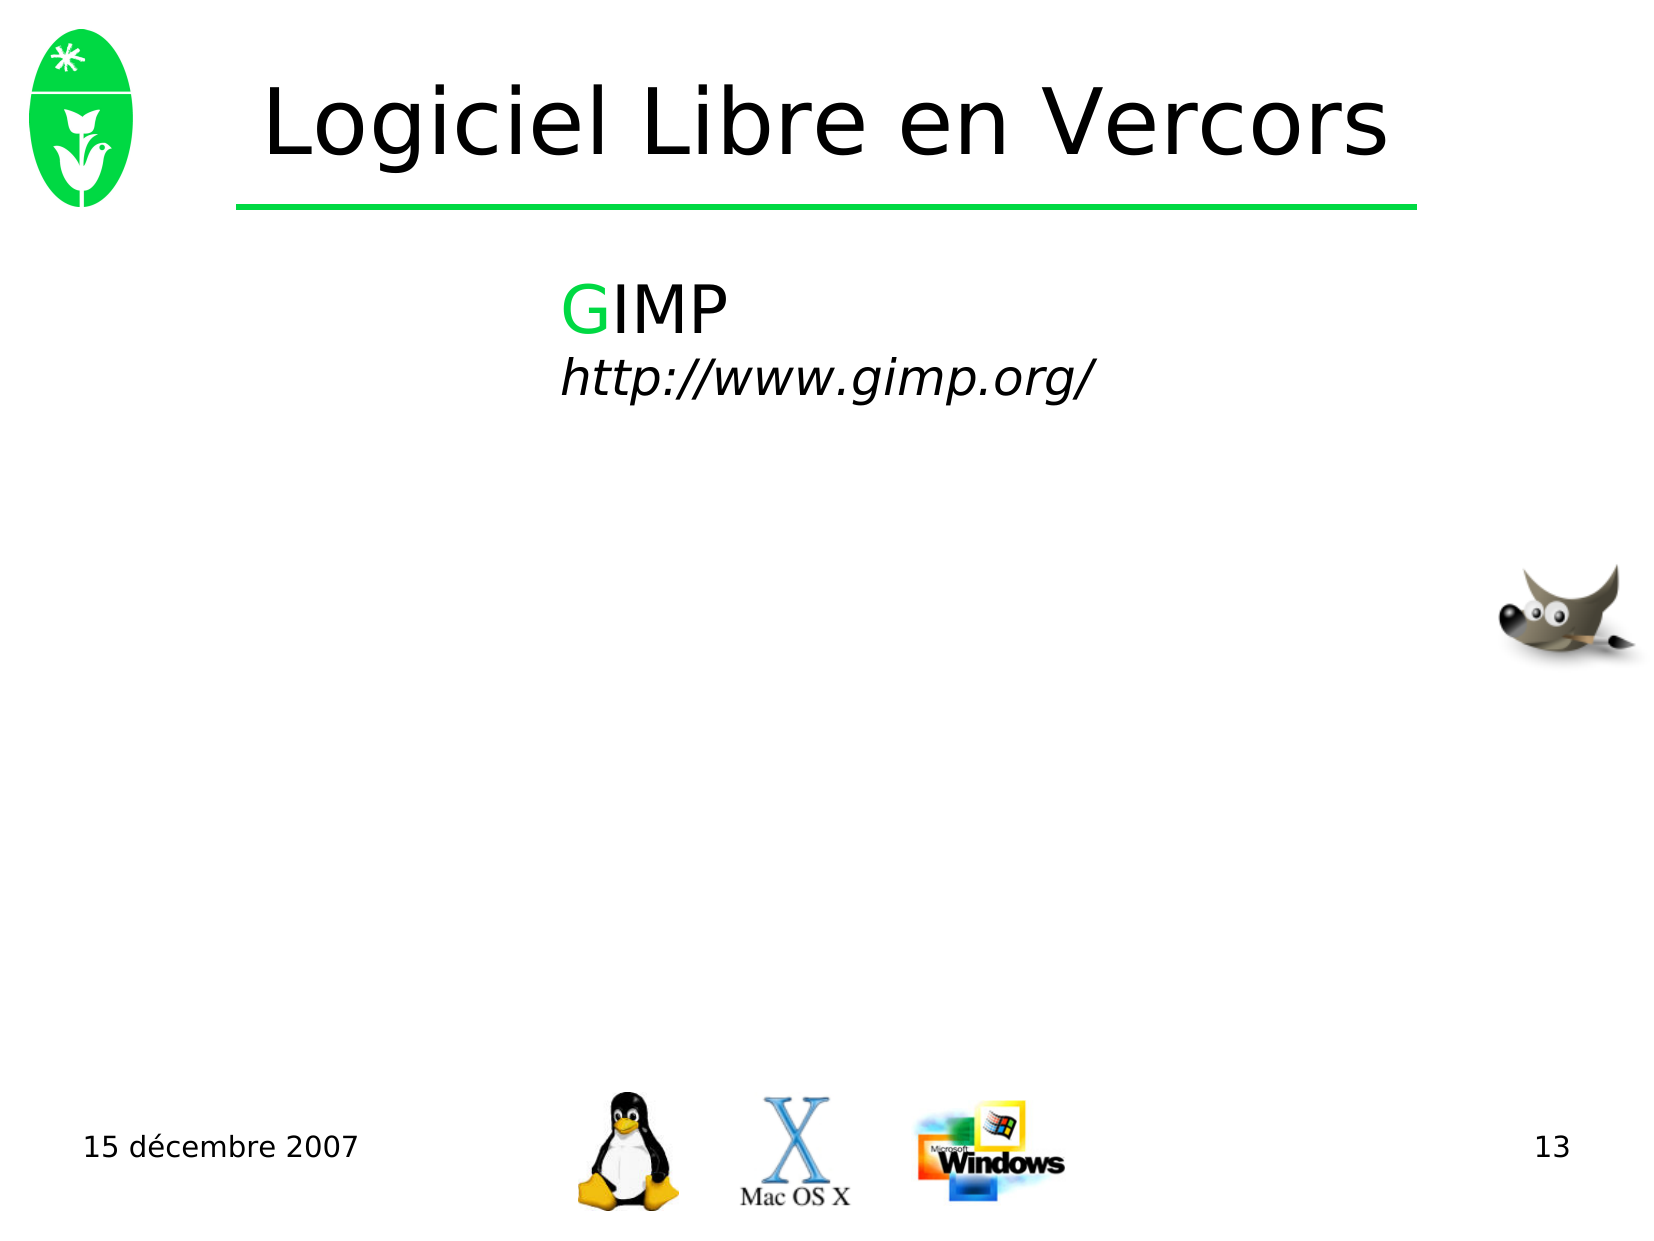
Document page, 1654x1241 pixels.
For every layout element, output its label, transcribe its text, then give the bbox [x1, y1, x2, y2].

text_box GIMP http://www.gimp.org/ [545, 264, 1109, 415]
picture [903, 1092, 1076, 1211]
picture [1491, 560, 1654, 680]
picture [726, 1092, 866, 1211]
picture [29, 29, 133, 207]
picture [578, 1092, 679, 1211]
title Logiciel Libre en Vercors [177, 4, 1477, 241]
